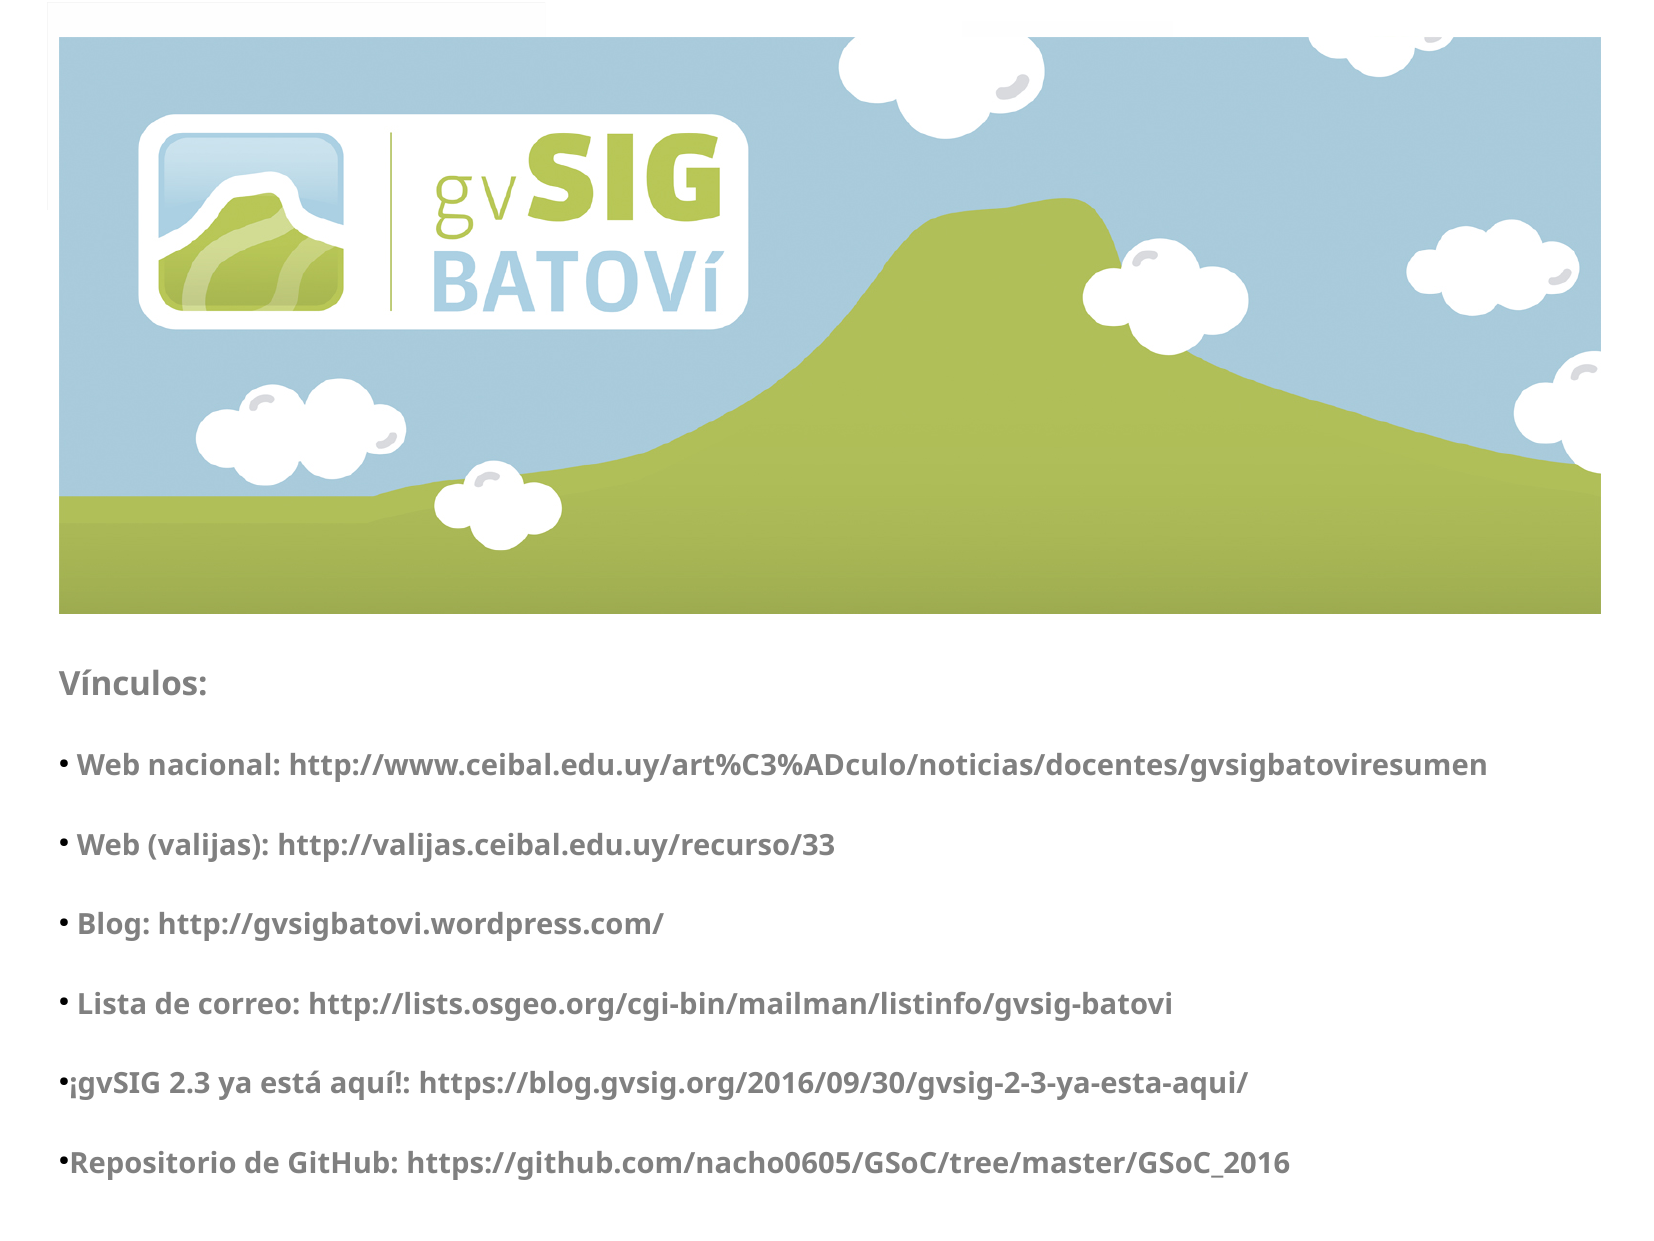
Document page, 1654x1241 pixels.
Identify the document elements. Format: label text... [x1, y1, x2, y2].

picture [59, 21, 1626, 614]
list Vínculos: Web nacional: http://www.ceibal.edu.uy/art%C3%ADculo/noticias/docentes/gvsigbatoviresumen Web (valijas): http://valijas.ceibal.edu.uy/recurso/33 Blog: http://gvsigbatovi.wordpress.com/ Lista de correo: http://lists.osgeo.org/cgi-bin/mailman/listinfo/gvsig-batovi ¡gvSIG 2.3 ya está aquí!: https://blog.gvsig.org/2016/09/30/gvsig-2-3-ya-esta-aqui/ Repositorio de GitHub: https://github.com/nacho0605/GSoC/tree/master/GSoC_2016 [59, 614, 1607, 1157]
